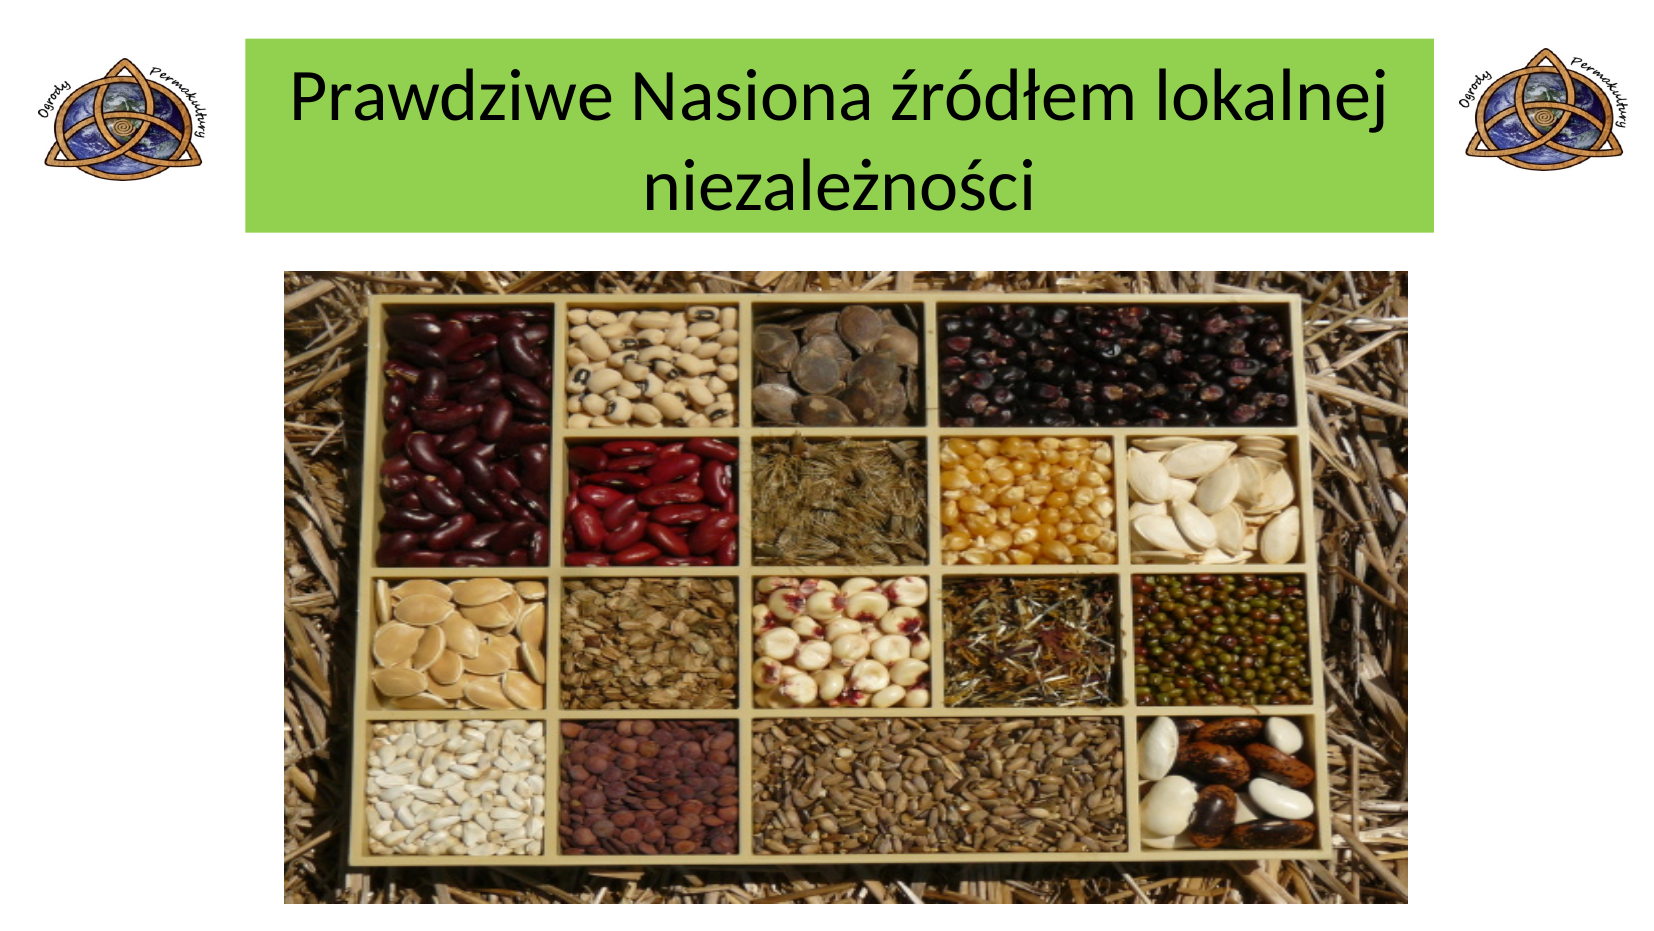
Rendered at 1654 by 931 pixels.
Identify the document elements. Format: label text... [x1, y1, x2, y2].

title Prawdziwe Nasiona źródłem lokalnej niezależności [245, 38, 1434, 233]
picture [1459, 48, 1628, 171]
picture [38, 58, 207, 181]
picture [284, 271, 1408, 904]
